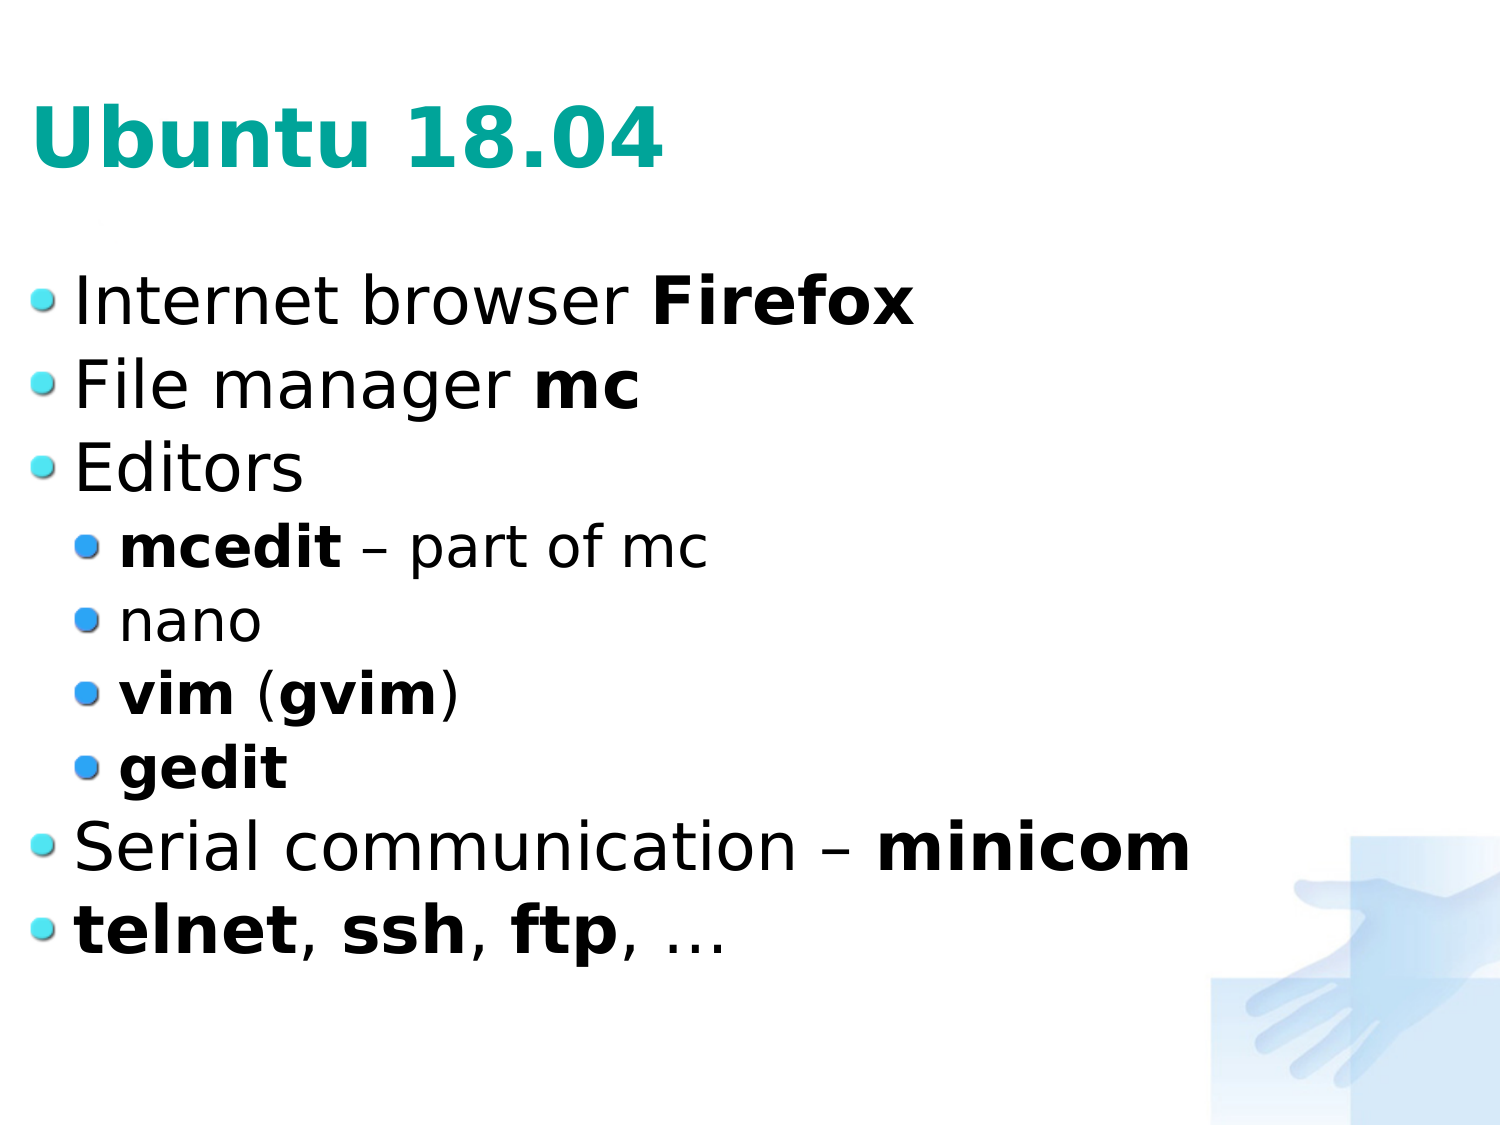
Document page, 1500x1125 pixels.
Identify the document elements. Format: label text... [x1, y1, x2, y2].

title Ubuntu 18.04 [29, 21, 1477, 257]
list Internet browser Firefox File manager mc Editors mcedit – part of mc nano vim (gvim) gedit Serial communication – minicom telnet, ssh, ftp, … [29, 262, 1477, 1093]
picture [0, 0, 1500, 1125]
